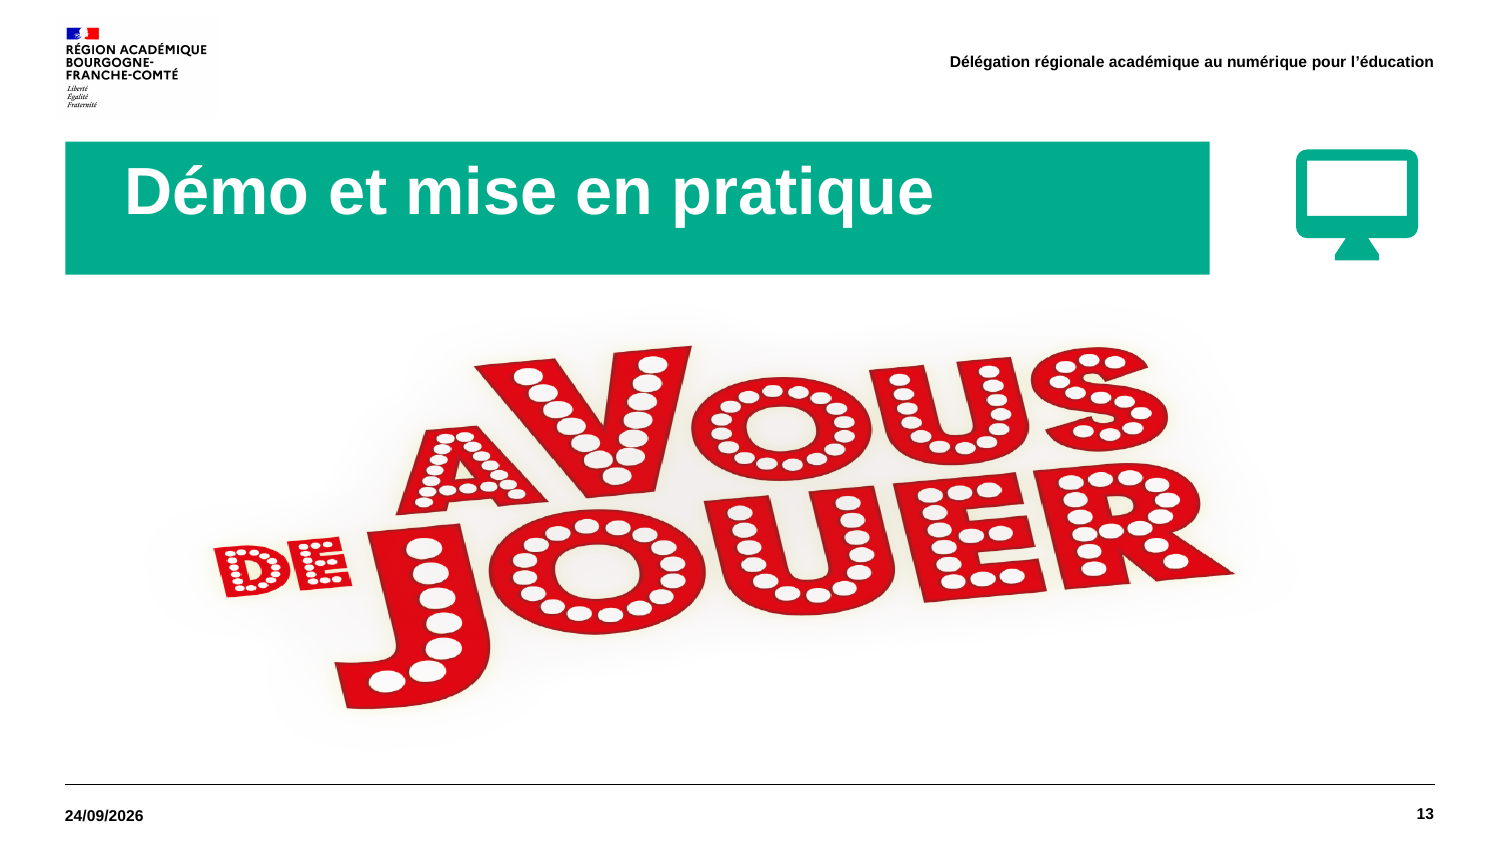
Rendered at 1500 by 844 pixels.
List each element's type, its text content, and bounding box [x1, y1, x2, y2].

text_box Délégation régionale académique au numérique pour l’éducation [470, 32, 1435, 91]
text_box 18/02/2022 [64, 786, 245, 843]
picture [99, 280, 1300, 752]
text_box <numéro> [1213, 784, 1435, 843]
text_box Démo et mise en pratique [65, 141, 1210, 275]
picture [55, 16, 218, 119]
